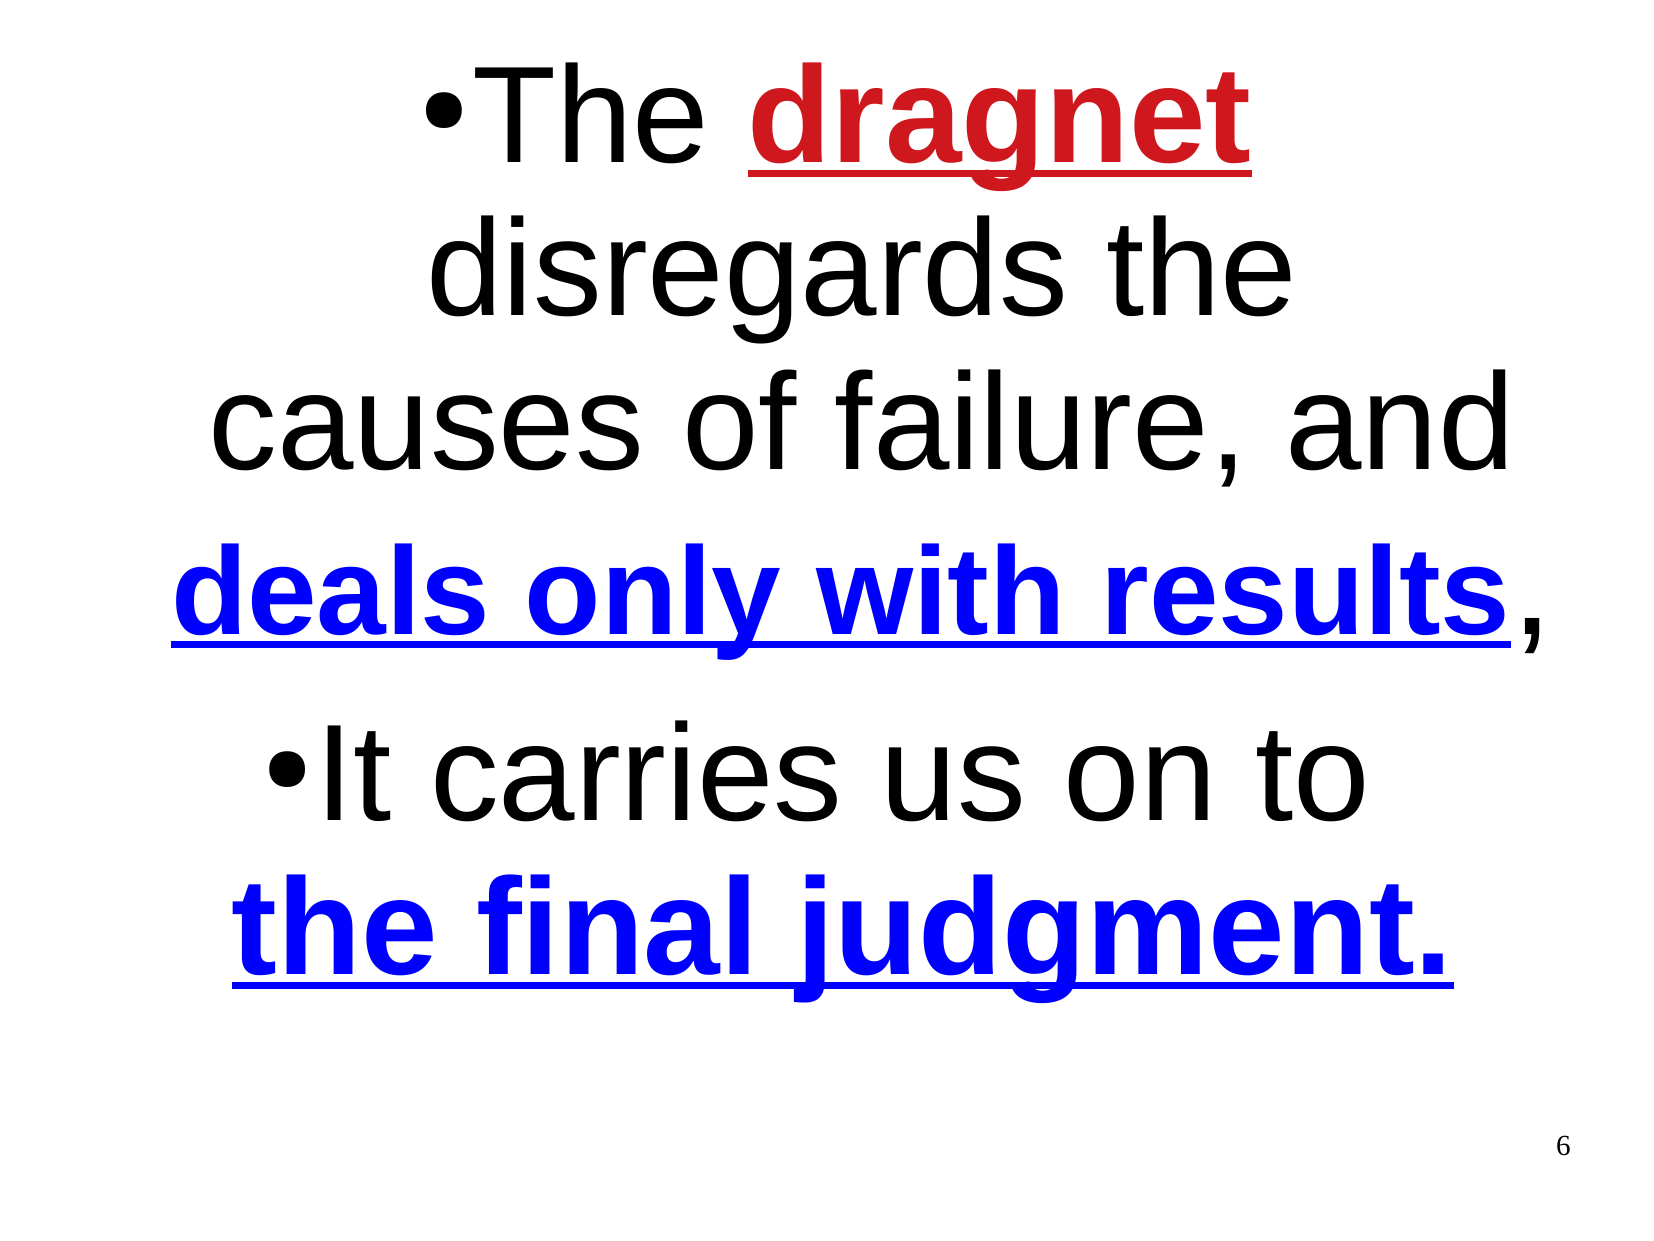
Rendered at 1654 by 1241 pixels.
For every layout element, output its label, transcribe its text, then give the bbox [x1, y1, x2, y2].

list The dragnet disregards the causes of failure, and deals only with results, It carries us on to the final judgment. [82, 37, 1571, 1109]
